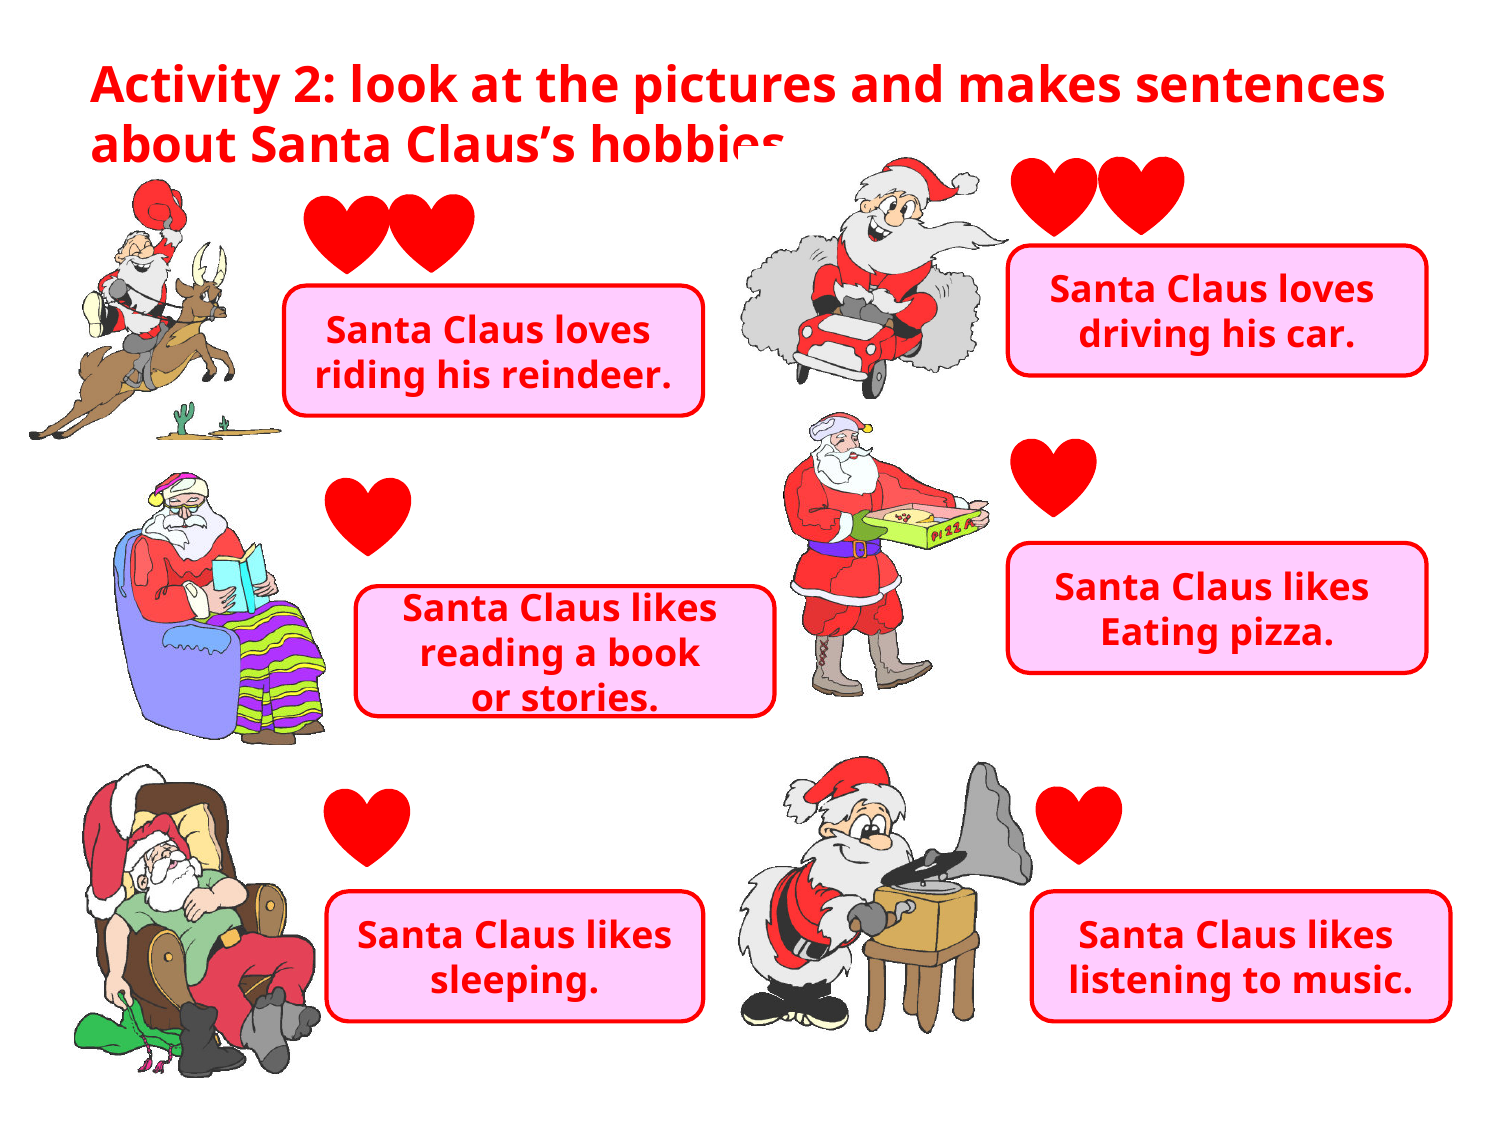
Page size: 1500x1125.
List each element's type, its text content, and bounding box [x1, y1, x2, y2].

text_box [1012, 159, 1096, 236]
text_box Santa Claus likes sleeping. [326, 891, 704, 1022]
text_box [1037, 788, 1121, 864]
picture [72, 763, 321, 1078]
text_box Santa Claus loves riding his reindeer. [284, 285, 704, 416]
text_box Santa Claus loves driving his car. [1007, 245, 1427, 376]
text_box [326, 479, 410, 555]
text_box [325, 790, 409, 866]
title Activity 2: look at the pictures and makes sentences about Santa Claus’s hobbies. [75, 45, 1426, 138]
text_box Santa Claus likes listening to music. [1031, 891, 1451, 1022]
text_box [305, 195, 473, 273]
text_box Santa Claus likes Eating pizza. [1007, 542, 1427, 673]
text_box [1011, 440, 1096, 516]
picture [113, 471, 326, 745]
text_box Santa Claus likes reading a book or stories. [355, 586, 775, 717]
picture [783, 412, 990, 697]
picture [29, 169, 285, 440]
text_box [1099, 158, 1183, 234]
picture [738, 146, 1013, 399]
picture [735, 744, 1039, 1035]
